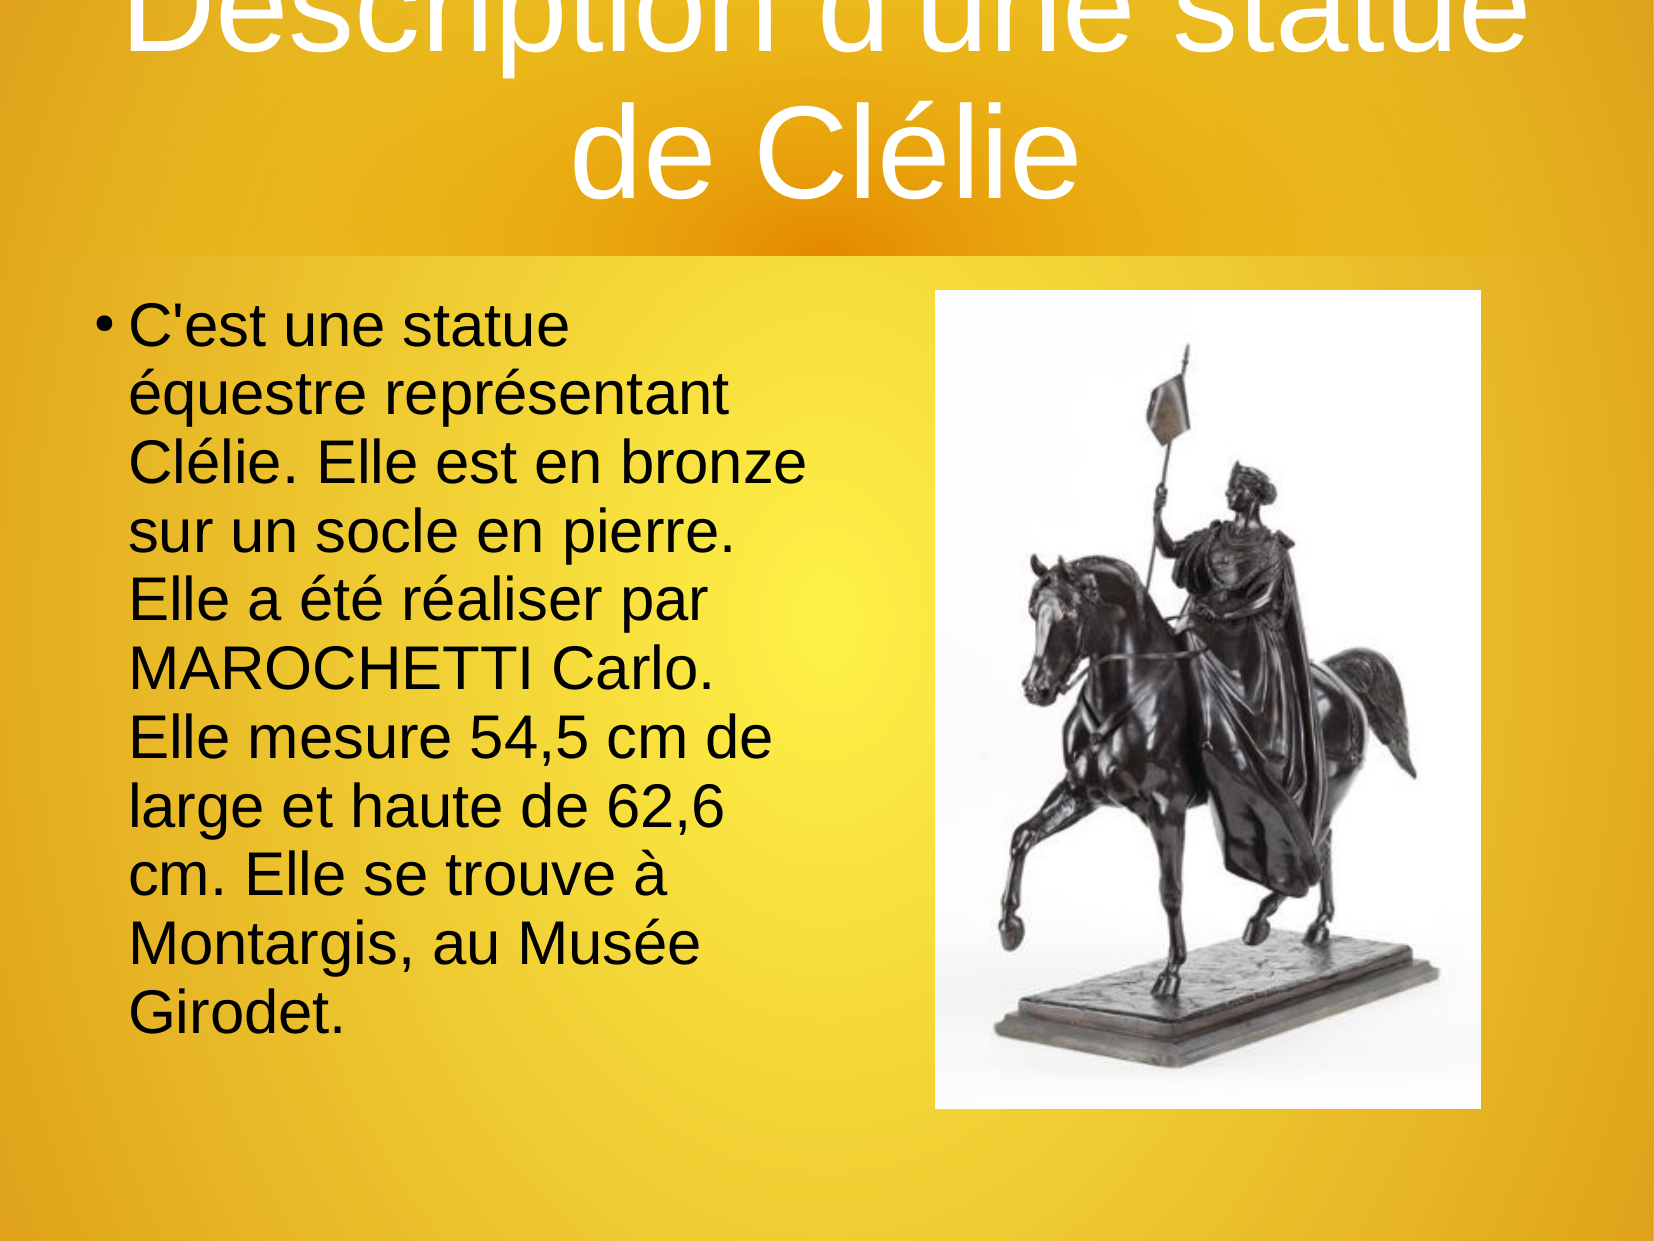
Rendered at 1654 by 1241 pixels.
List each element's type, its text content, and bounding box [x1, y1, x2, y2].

picture [935, 290, 1481, 1109]
title Description d'une statue de Clélie [82, 0, 1571, 375]
list C'est une statue équestre représentant Clélie. Elle est en bronze sur un socle en pierre. Elle a été réaliser par MAROCHETTI Carlo. Elle mesure 54,5 cm de large et haute de 62,6 cm. Elle se trouve à Montargis, au Musée Girodet. [82, 290, 809, 1109]
